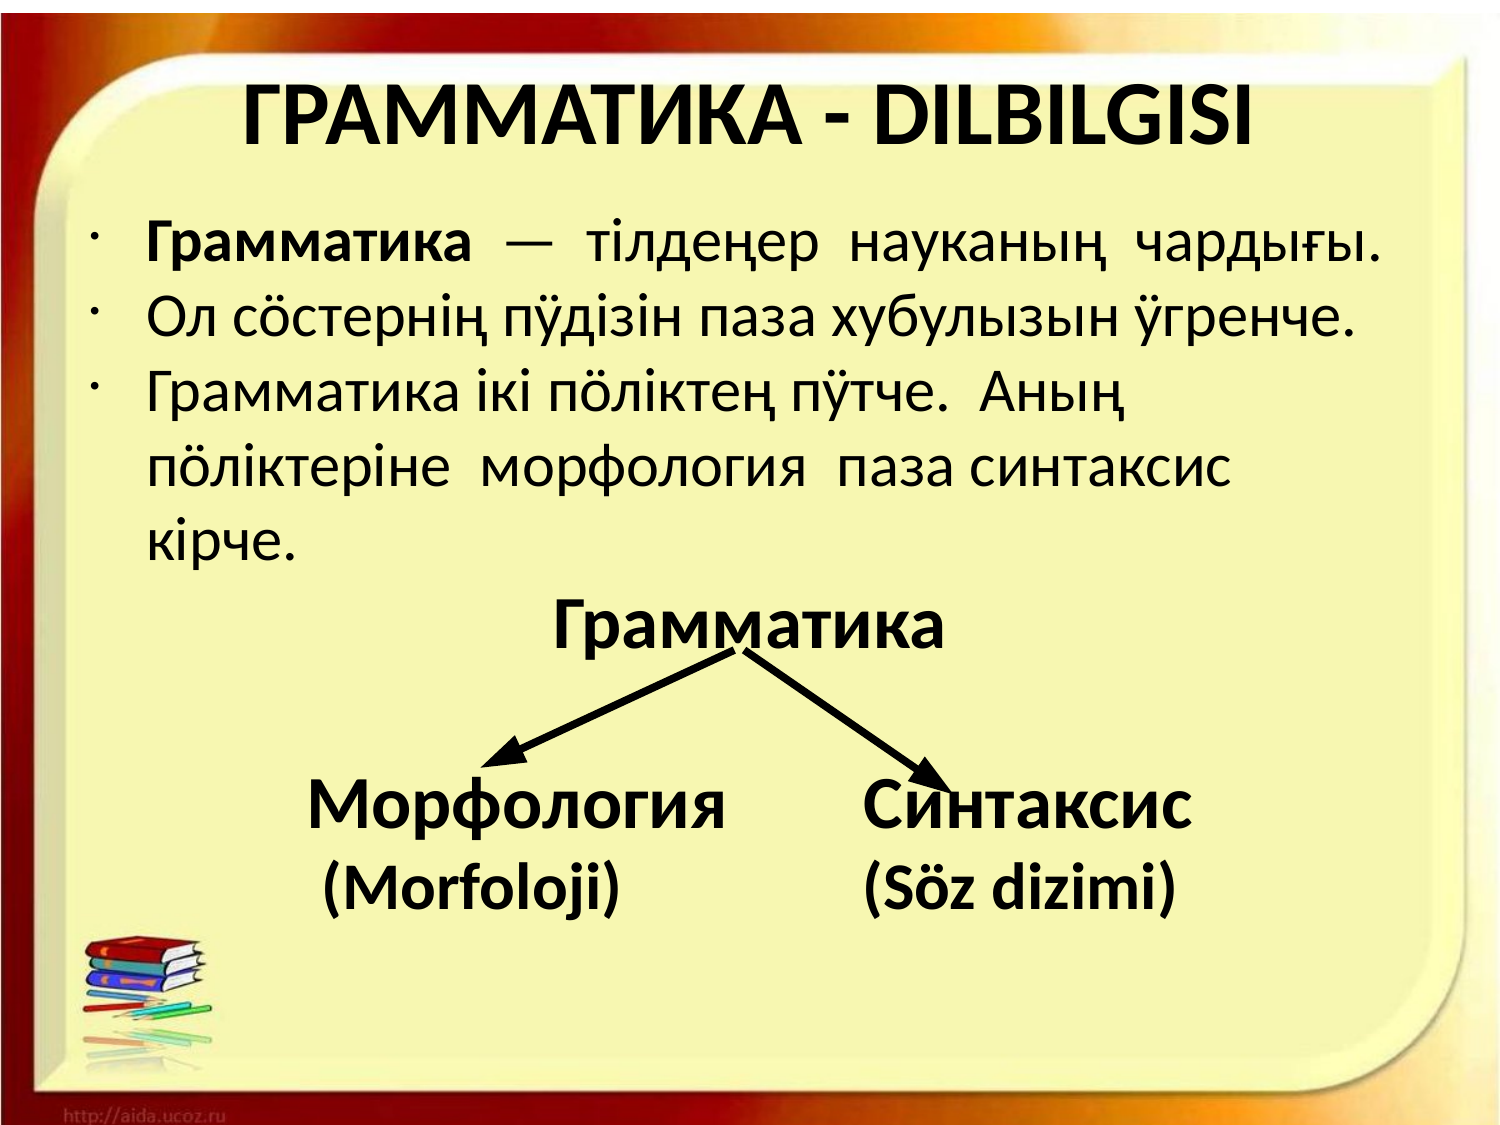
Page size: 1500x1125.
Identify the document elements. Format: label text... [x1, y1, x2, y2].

title ГРАММАТИКА - DILBILGISI [75, 45, 1425, 191]
list Грамматика — тiлдеңер науканың чардығы. Ол сӧстернiң пӱдiзiн паза хубулызын ӱгренче. Грамматика iкi пӧлiктең пӱтче. Аның пӧлiктерiне морфология паза синтаксис кiрче. Грамматика Морфология Синтаксис (Morfoloji) (Söz dizimi) [75, 191, 1425, 1071]
picture [0, 13, 1500, 1125]
